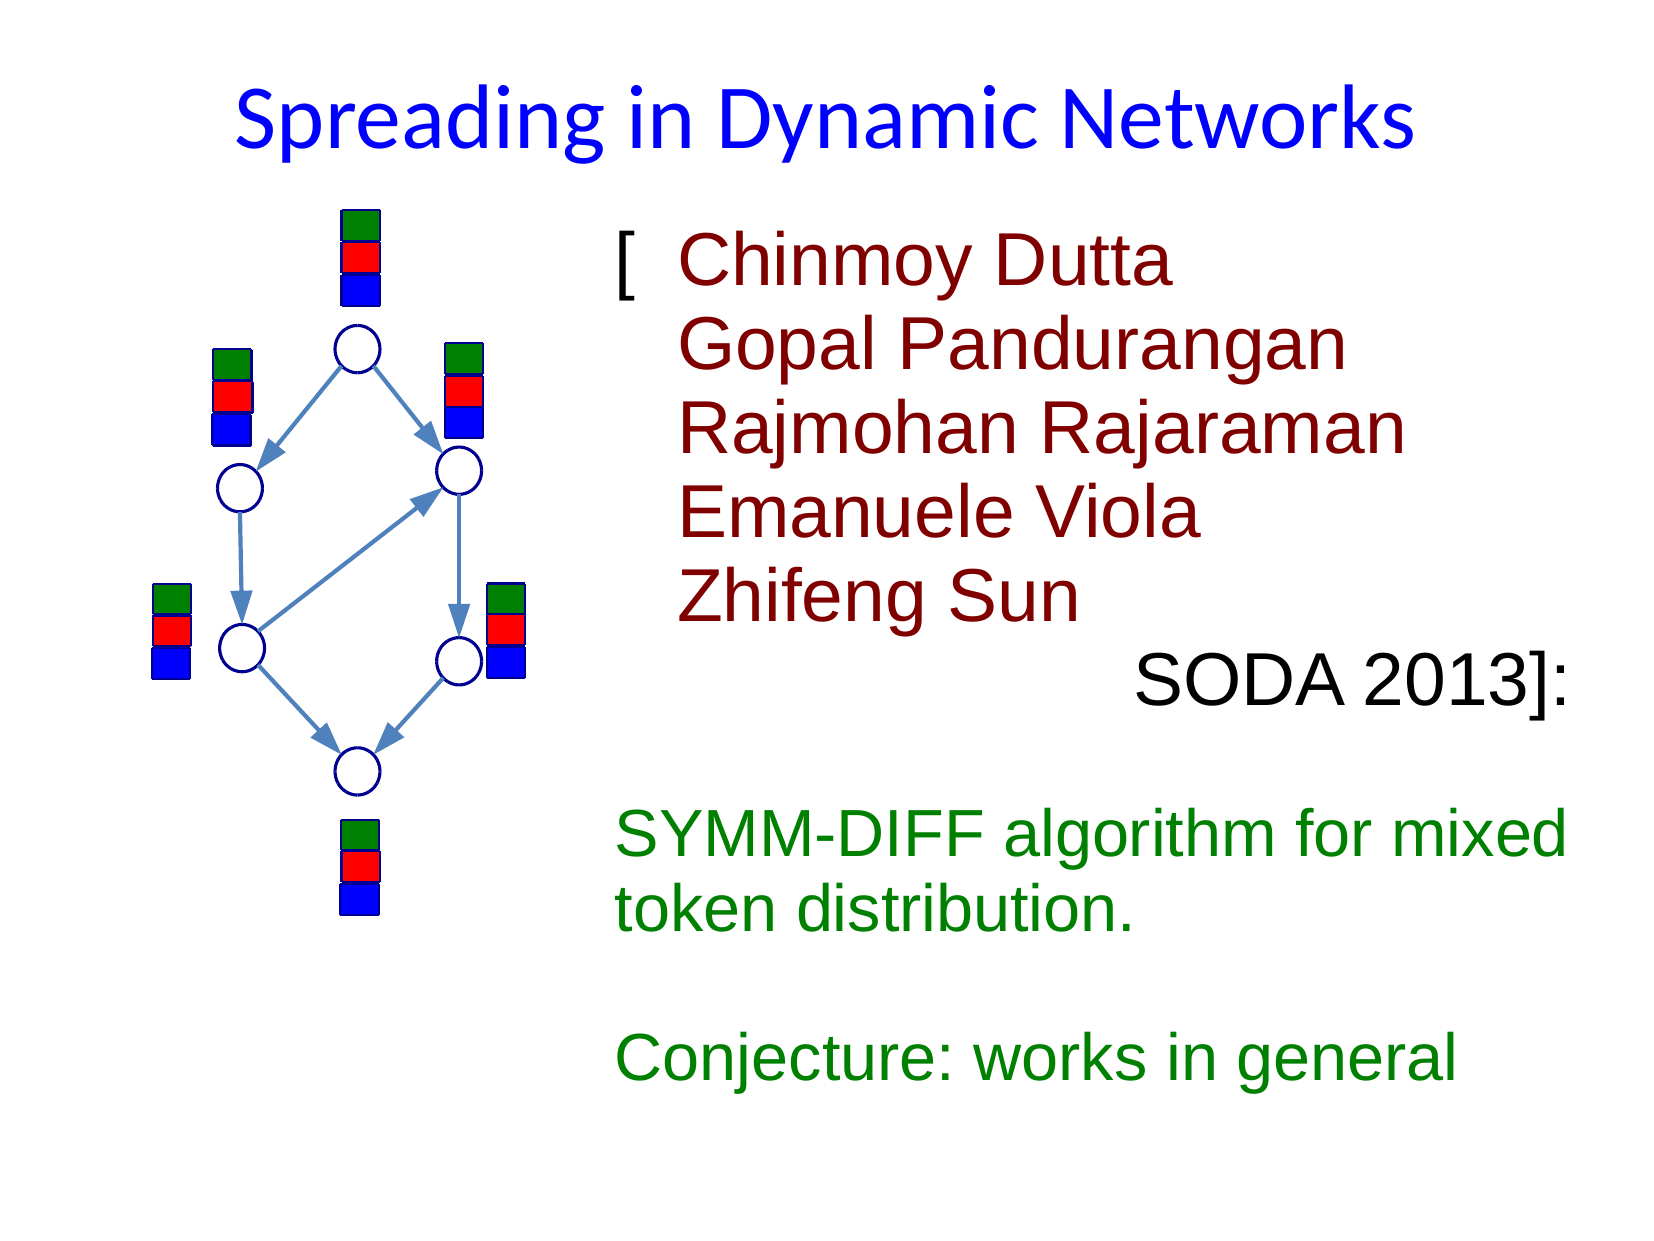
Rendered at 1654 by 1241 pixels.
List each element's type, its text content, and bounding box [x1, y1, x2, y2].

text_box [151, 648, 191, 679]
text_box [486, 583, 525, 678]
title Spreading in Dynamic Networks [82, 49, 1571, 257]
text_box [341, 210, 380, 241]
text_box [340, 884, 379, 916]
text_box [341, 275, 380, 306]
text_box [444, 376, 484, 438]
text_box [212, 349, 253, 446]
text_box [ Chinmoy Dutta Gopal Pandurangan Rajmohan Rajaraman Emanuele Viola Zhifeng Sun SODA 2013]: SYMM-DIFF algorithm for mixed token distribution. Conjecture: works in general [600, 210, 1606, 1103]
text_box [341, 242, 380, 273]
text_box [444, 343, 484, 374]
text_box [152, 583, 192, 647]
text_box [340, 819, 380, 883]
